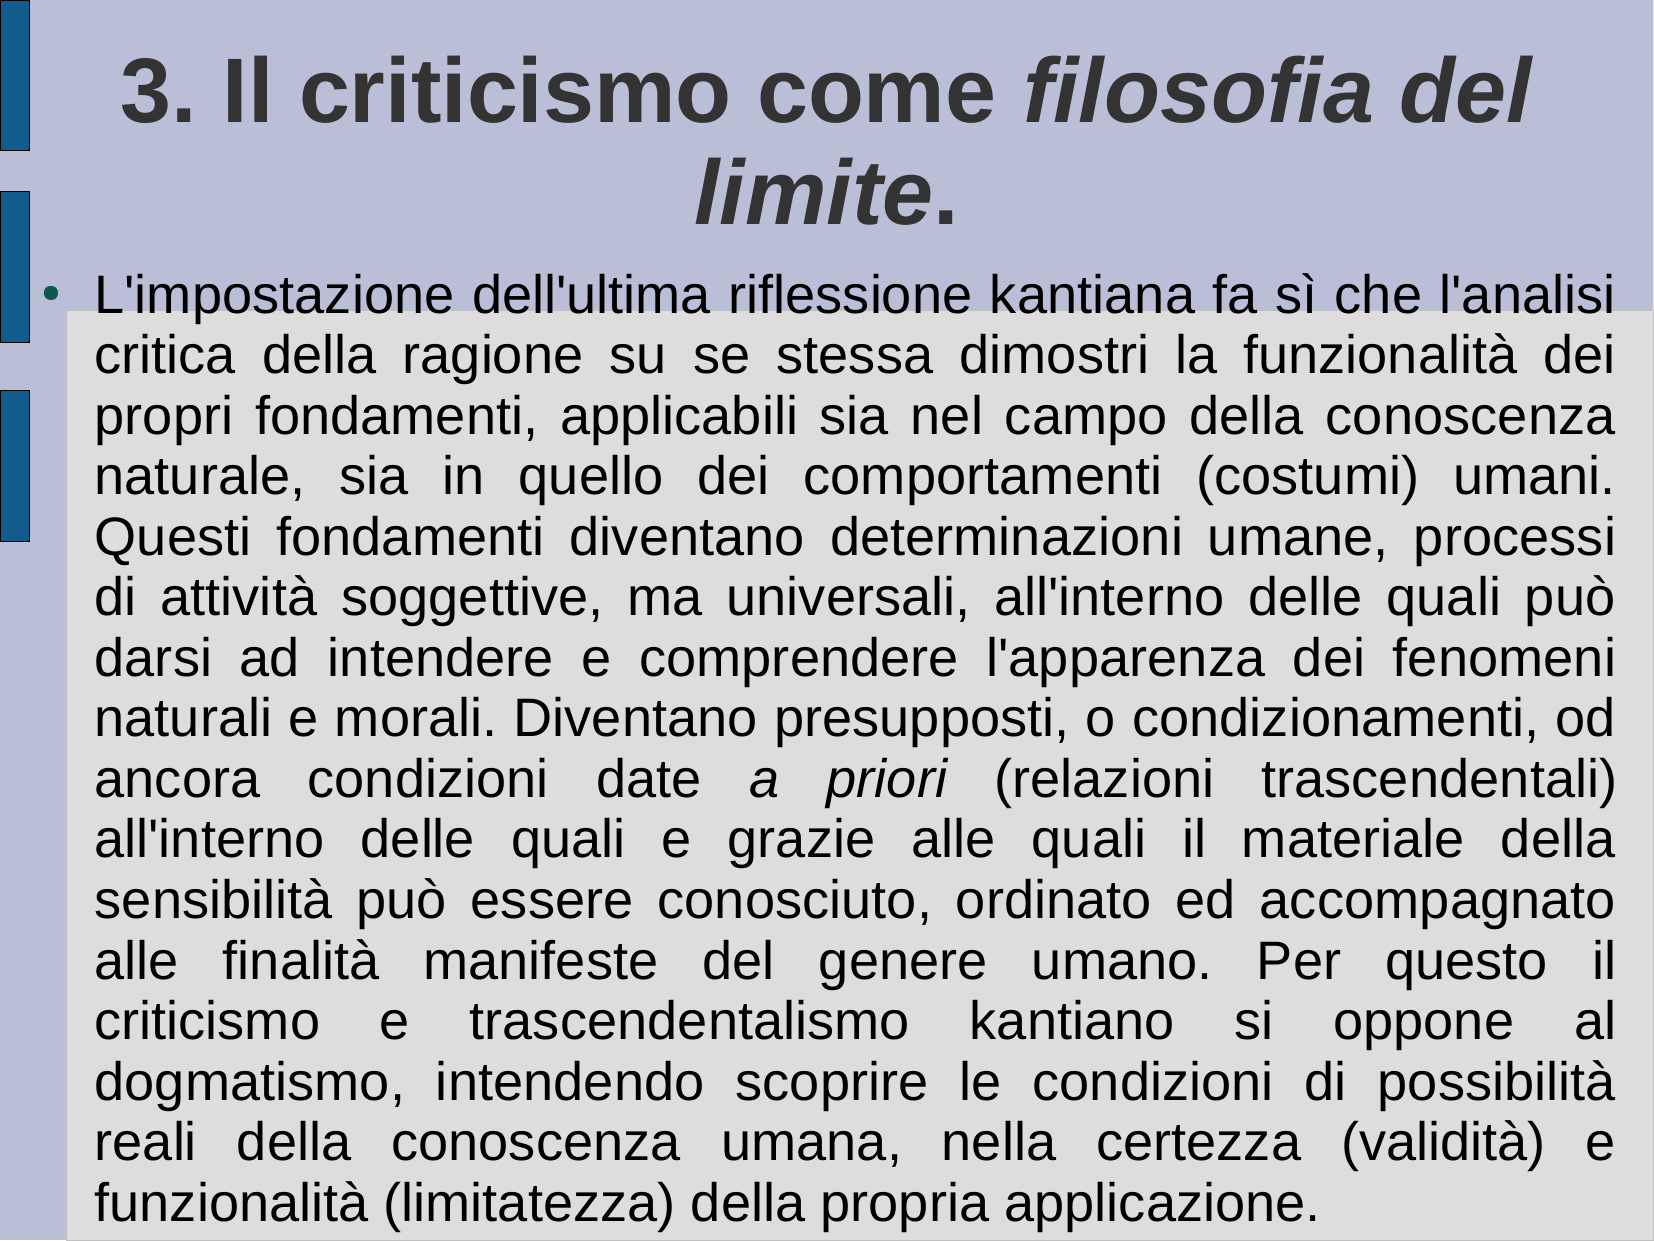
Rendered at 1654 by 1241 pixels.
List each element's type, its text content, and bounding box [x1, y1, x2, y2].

list L'impostazione dell'ultima riflessione kantiana fa sì che l'analisi critica della ragione su se stessa dimostri la funzionalità dei propri fondamenti, applicabili sia nel campo della conoscenza naturale, sia in quello dei comportamenti (costumi) umani. Questi fondamenti diventano determinazioni umane, processi di attività soggettive, ma universali, all'interno delle quali può darsi ad intendere e comprendere l'apparenza dei fenomeni naturali e morali. Diventano presupposti, o condizionamenti, od ancora condizioni date a priori (relazioni trascendentali) all'interno delle quali e grazie alle quali il materiale della sensibilità può essere conosciuto, ordinato ed accompagnato alle finalità manifeste del genere umano. Per questo il criticismo e trascendentalismo kantiano si oppone al dogmatismo, intendendo scoprire le condizioni di possibilità reali della conoscenza umana, nella certezza (validità) e funzionalità (limitatezza) della propria applicazione. [23, 264, 1619, 1233]
title 3. Il criticismo come filosofia del limite. [29, 37, 1625, 246]
